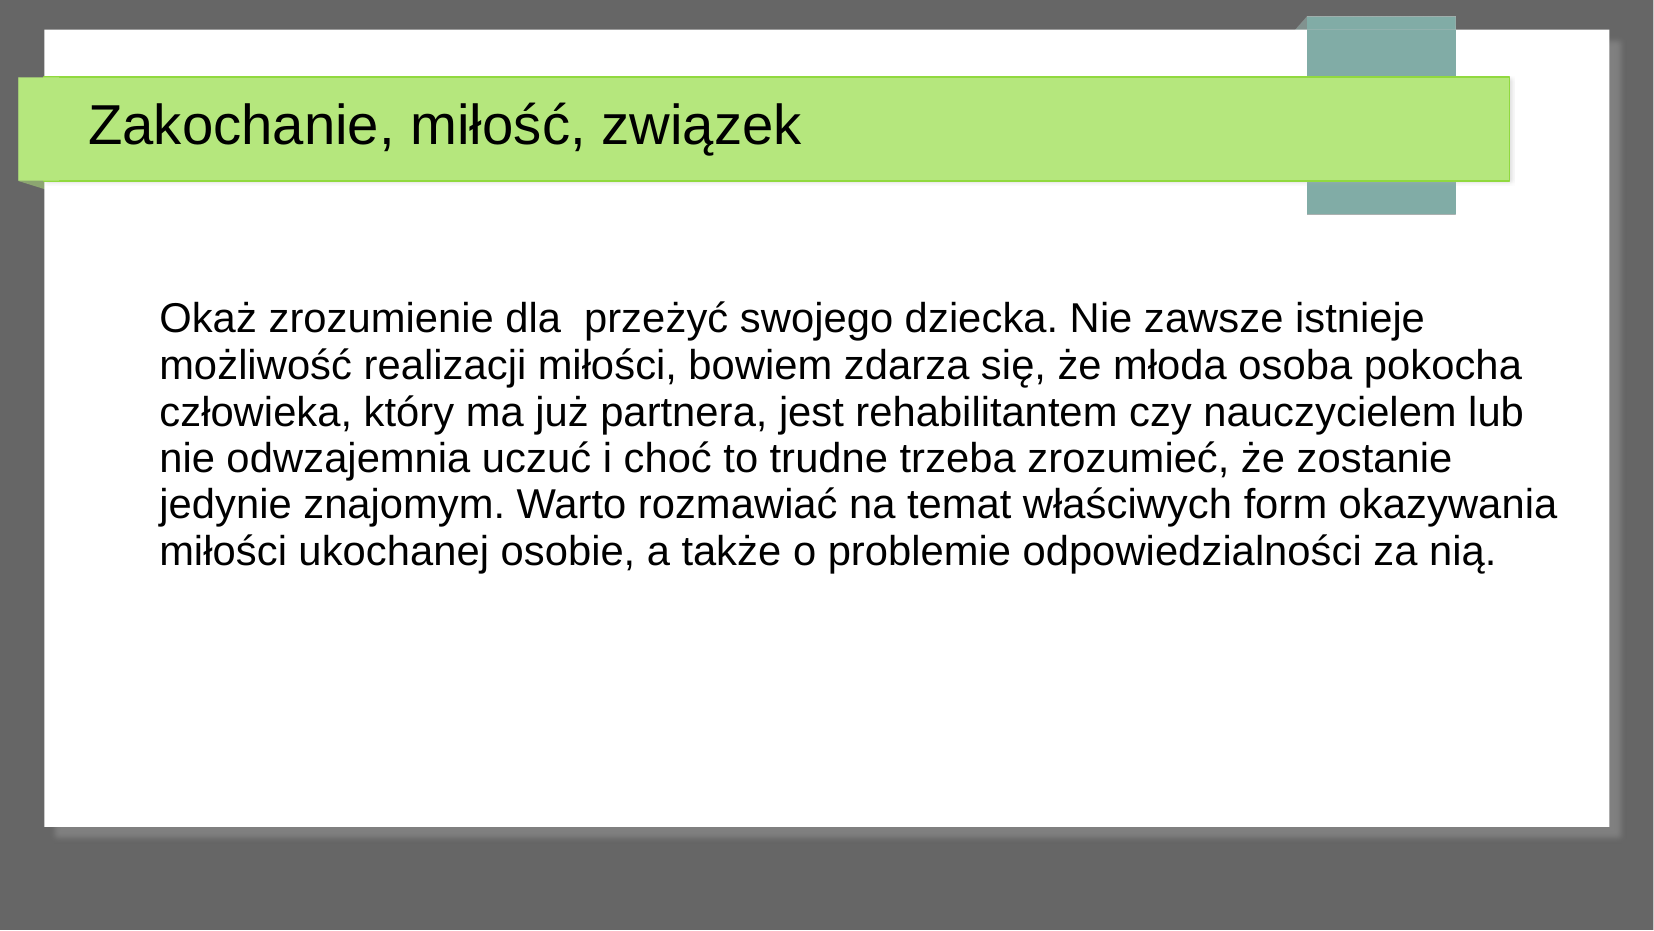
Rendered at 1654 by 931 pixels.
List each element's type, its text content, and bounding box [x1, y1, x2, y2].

title Zakochanie, miłość, związek [88, 73, 1506, 178]
list Okaż zrozumienie dla przeżyć swojego dziecka. Nie zawsze istnieje możliwość realizacji miłości, bowiem zdarza się, że młoda osoba pokocha człowieka, który ma już partnera, jest rehabilitantem czy nauczycielem lub nie odwzajemnia uczuć i choć to trudne trzeba zrozumieć, że zostanie jedynie znajomym. Warto rozmawiać na temat właściwych form okazywania miłości ukochanej osobie, a także o problemie odpowiedzialności za nią. [88, 295, 1565, 886]
